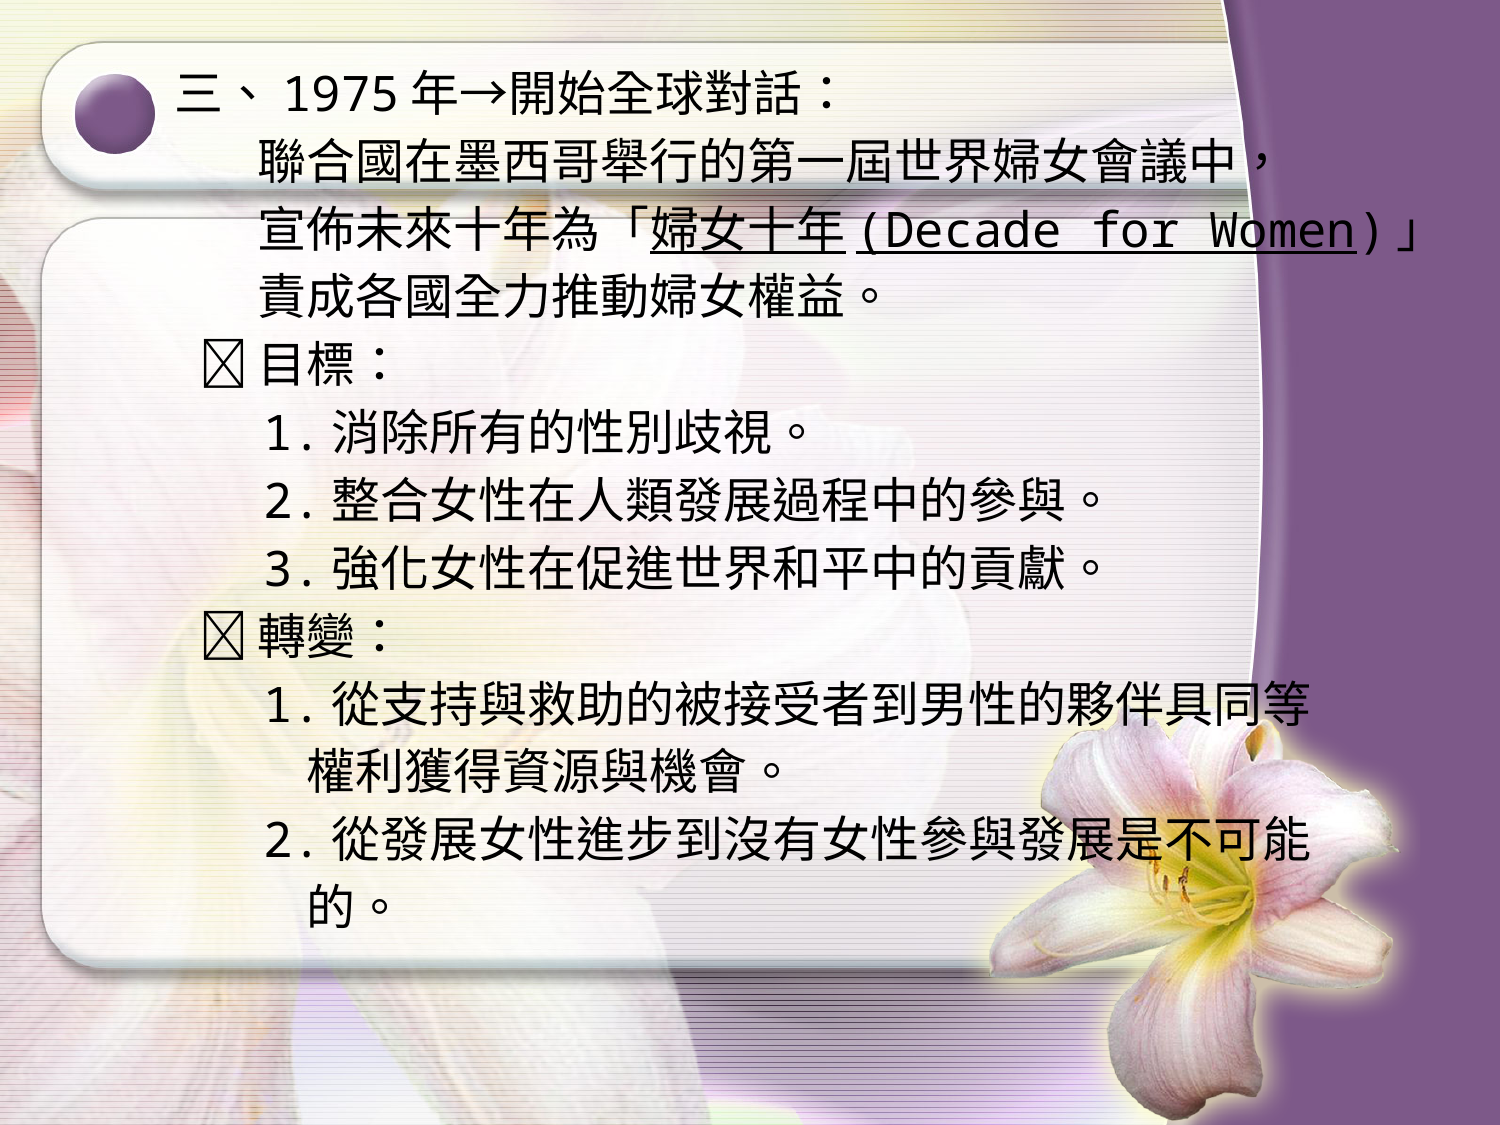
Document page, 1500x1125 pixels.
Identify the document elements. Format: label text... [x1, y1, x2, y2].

list 三、1975年→開始全球對話： 聯合國在墨西哥舉行的第一屆世界婦女會議中， 宣佈未來十年為「婦女十年(Decade for Women)」 責成各國全力推動婦女權益。 目標： 1.消除所有的性別歧視。 2.整合女性在人類發展過程中的參與。 3.強化女性在促進世界和平中的貢獻。 轉變： 1.從支持與救助的被接受者到男性的夥伴具同等 權利獲得資源與機會。 2.從發展女性進步到沒有女性參與發展是不可能 的。 [112, 66, 1472, 997]
